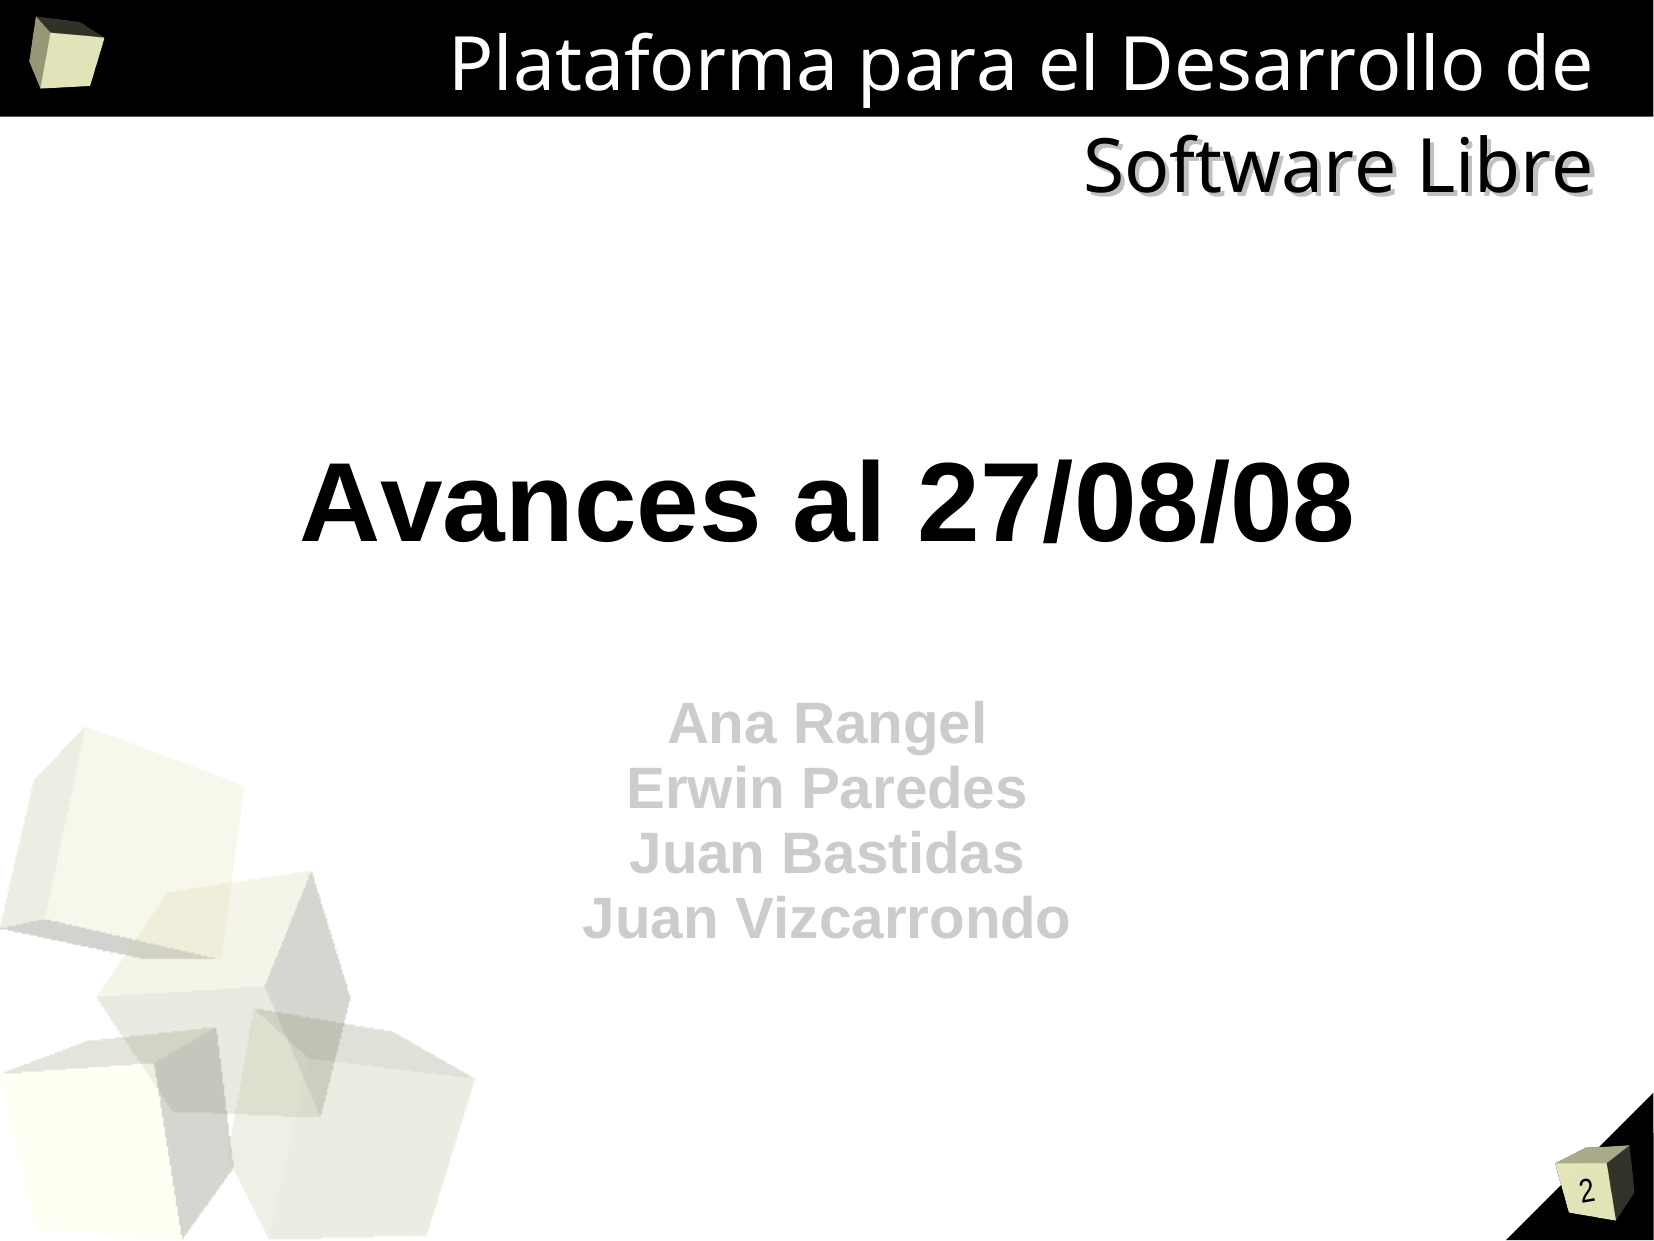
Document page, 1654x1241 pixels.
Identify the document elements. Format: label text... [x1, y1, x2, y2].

picture [0, 726, 477, 1241]
title Plataforma para el Desarrollo de Software Libre [118, 24, 1595, 177]
subtitle Avances al 27/08/08 Ana Rangel Erwin Paredes Juan Bastidas Juan Vizcarrondo [44, 177, 1611, 1214]
